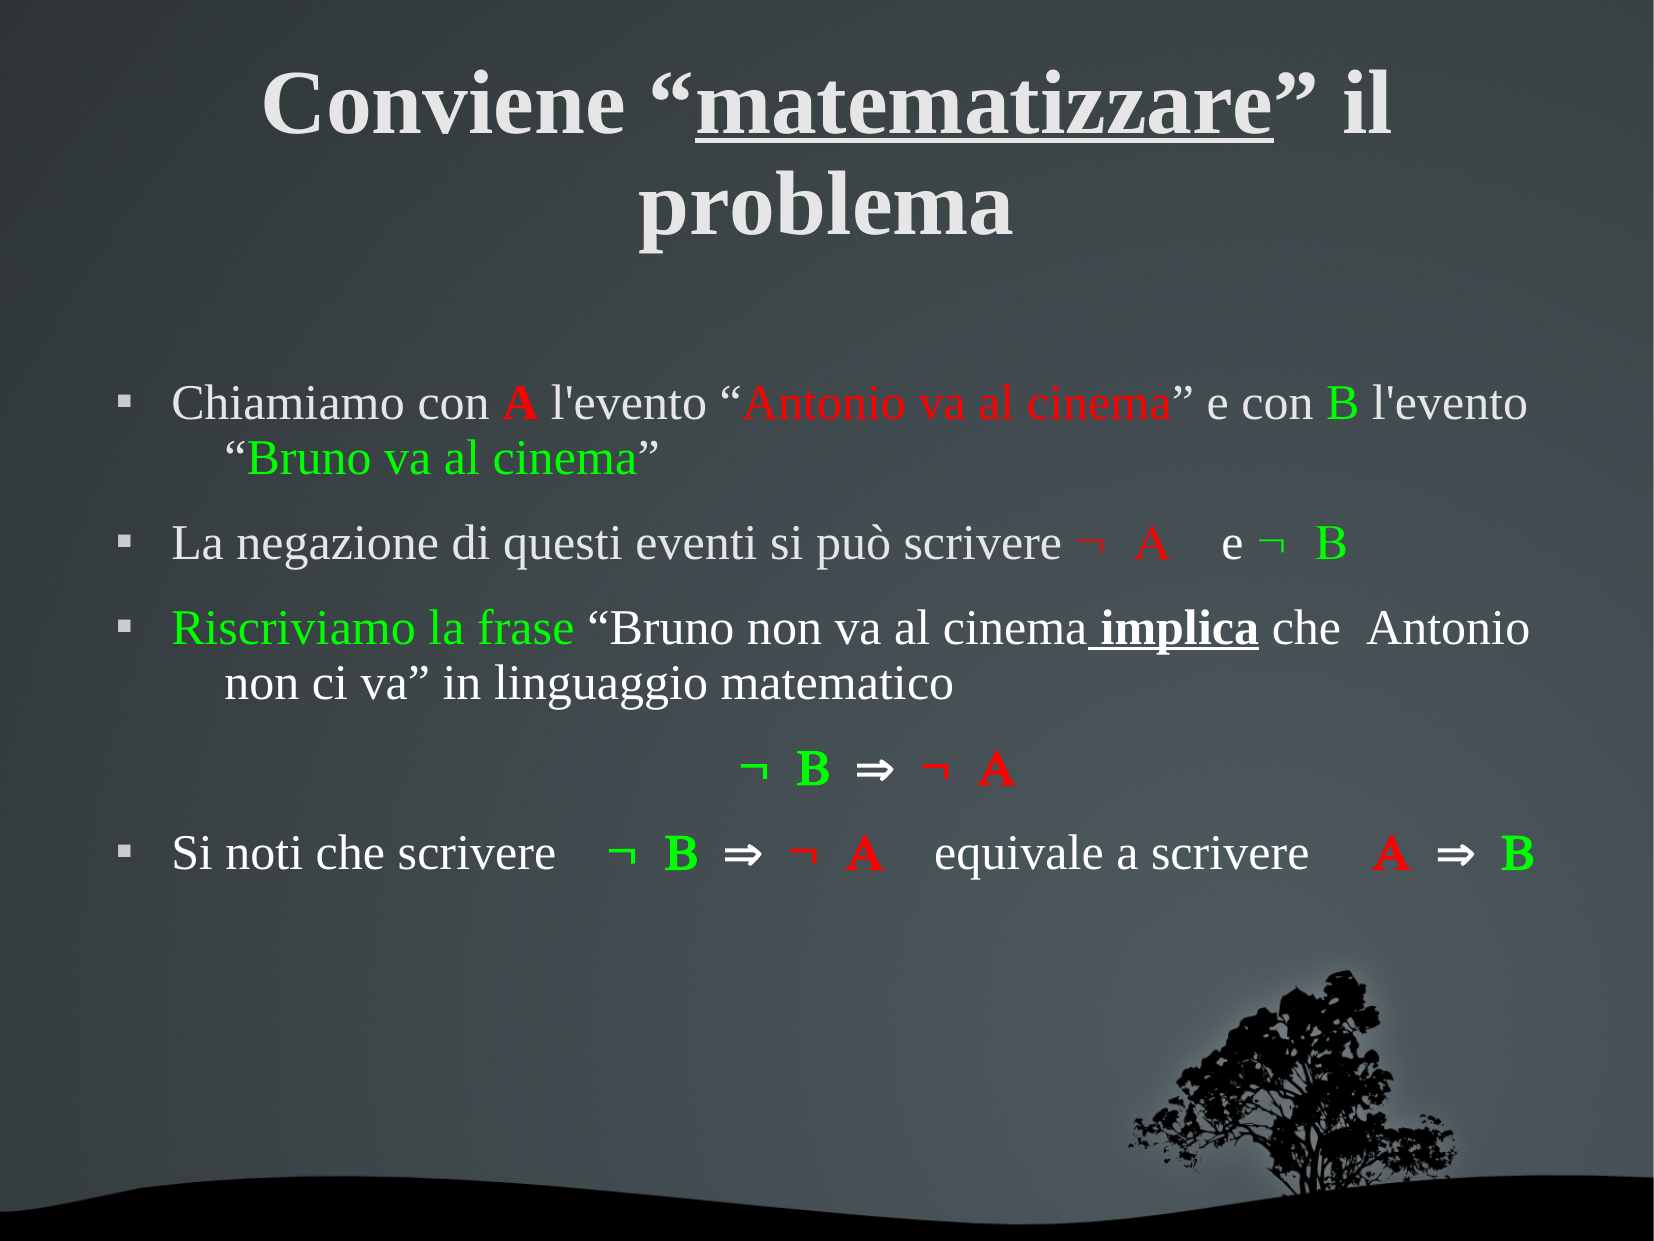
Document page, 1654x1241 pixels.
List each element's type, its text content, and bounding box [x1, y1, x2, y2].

picture [0, 0, 1654, 1241]
list Chiamiamo con A l'evento “Antonio va al cinema” e con B l'evento “Bruno va al cinema” La negazione di questi eventi si può scrivere Ø A e Ø B Riscriviamo la frase “Bruno non va al cinema implica che Antonio non ci va” in linguaggio matematico Ø B  Ø A Si noti che scrivere Ø B  Ø A equivale a scrivere A  B [82, 290, 1571, 1109]
title Conviene “matematizzare” il problema [82, 33, 1571, 273]
